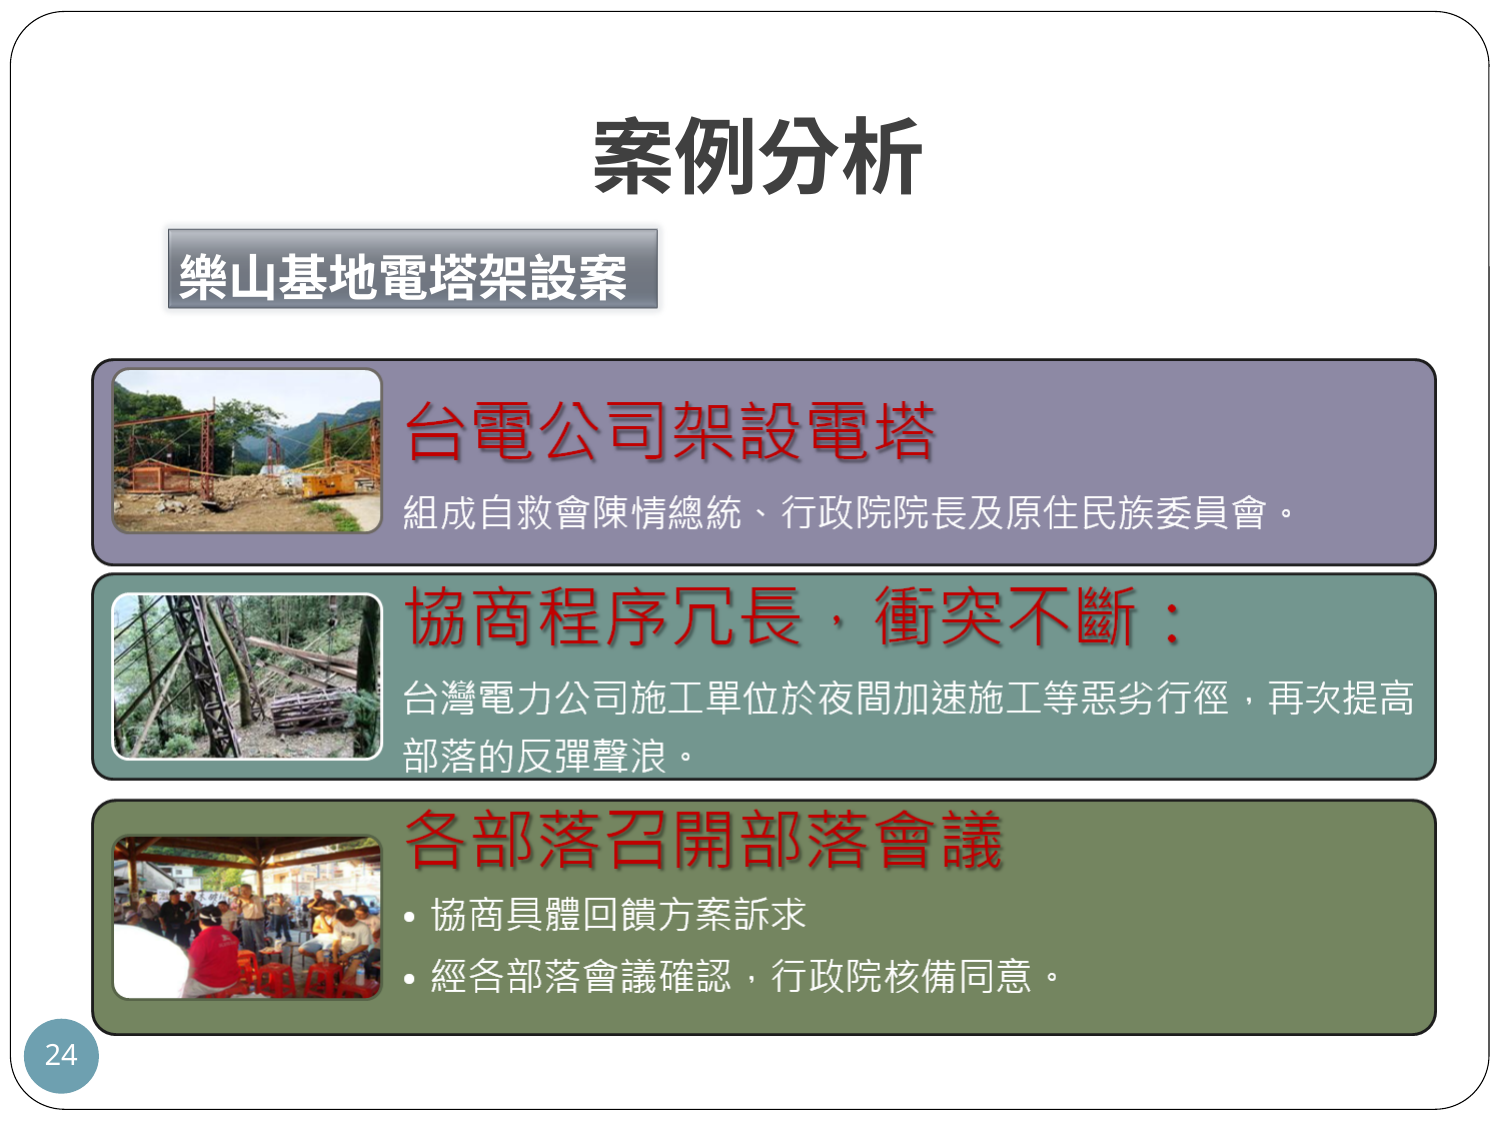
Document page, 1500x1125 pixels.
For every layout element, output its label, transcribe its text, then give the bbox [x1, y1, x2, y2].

text_box <編號> [23, 1018, 99, 1094]
picture [154, 215, 672, 322]
picture [90, 341, 1450, 1037]
text_box 樂山基地電塔架設案 [171, 231, 656, 322]
text_box 案例分析 [123, 31, 1399, 219]
